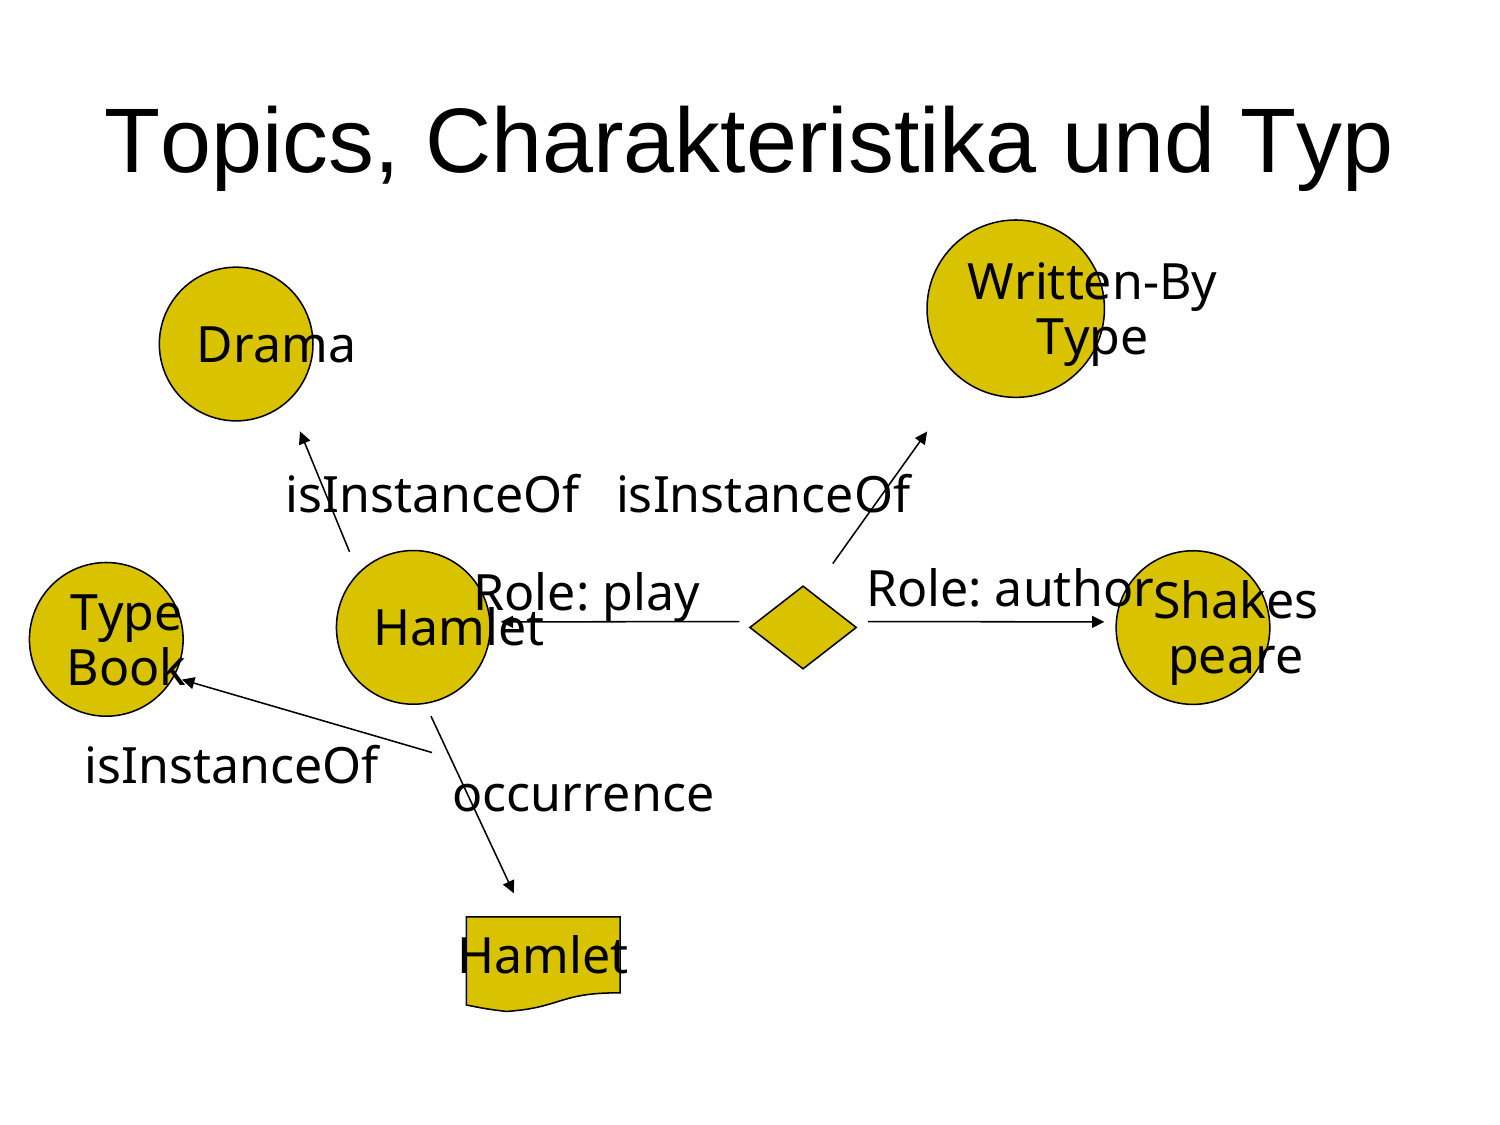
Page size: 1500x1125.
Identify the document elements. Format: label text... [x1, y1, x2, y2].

text_box Drama [159, 267, 313, 421]
text_box isInstanceOf [601, 456, 926, 531]
text_box Type Book [29, 562, 184, 717]
text_box Hamlet [466, 916, 621, 1012]
text_box [749, 586, 857, 669]
text_box Role: author [851, 550, 1169, 626]
text_box Hamlet [336, 550, 489, 705]
text_box Written-By Type [927, 219, 1105, 398]
title Topics, Charakteristika und Typ [75, 45, 1426, 233]
text_box occurrence [437, 755, 730, 831]
text_box isInstanceOf [270, 456, 595, 531]
text_box Role: play [458, 554, 715, 630]
text_box isInstanceOf [69, 727, 395, 803]
text_box Shakes peare [1116, 550, 1270, 705]
